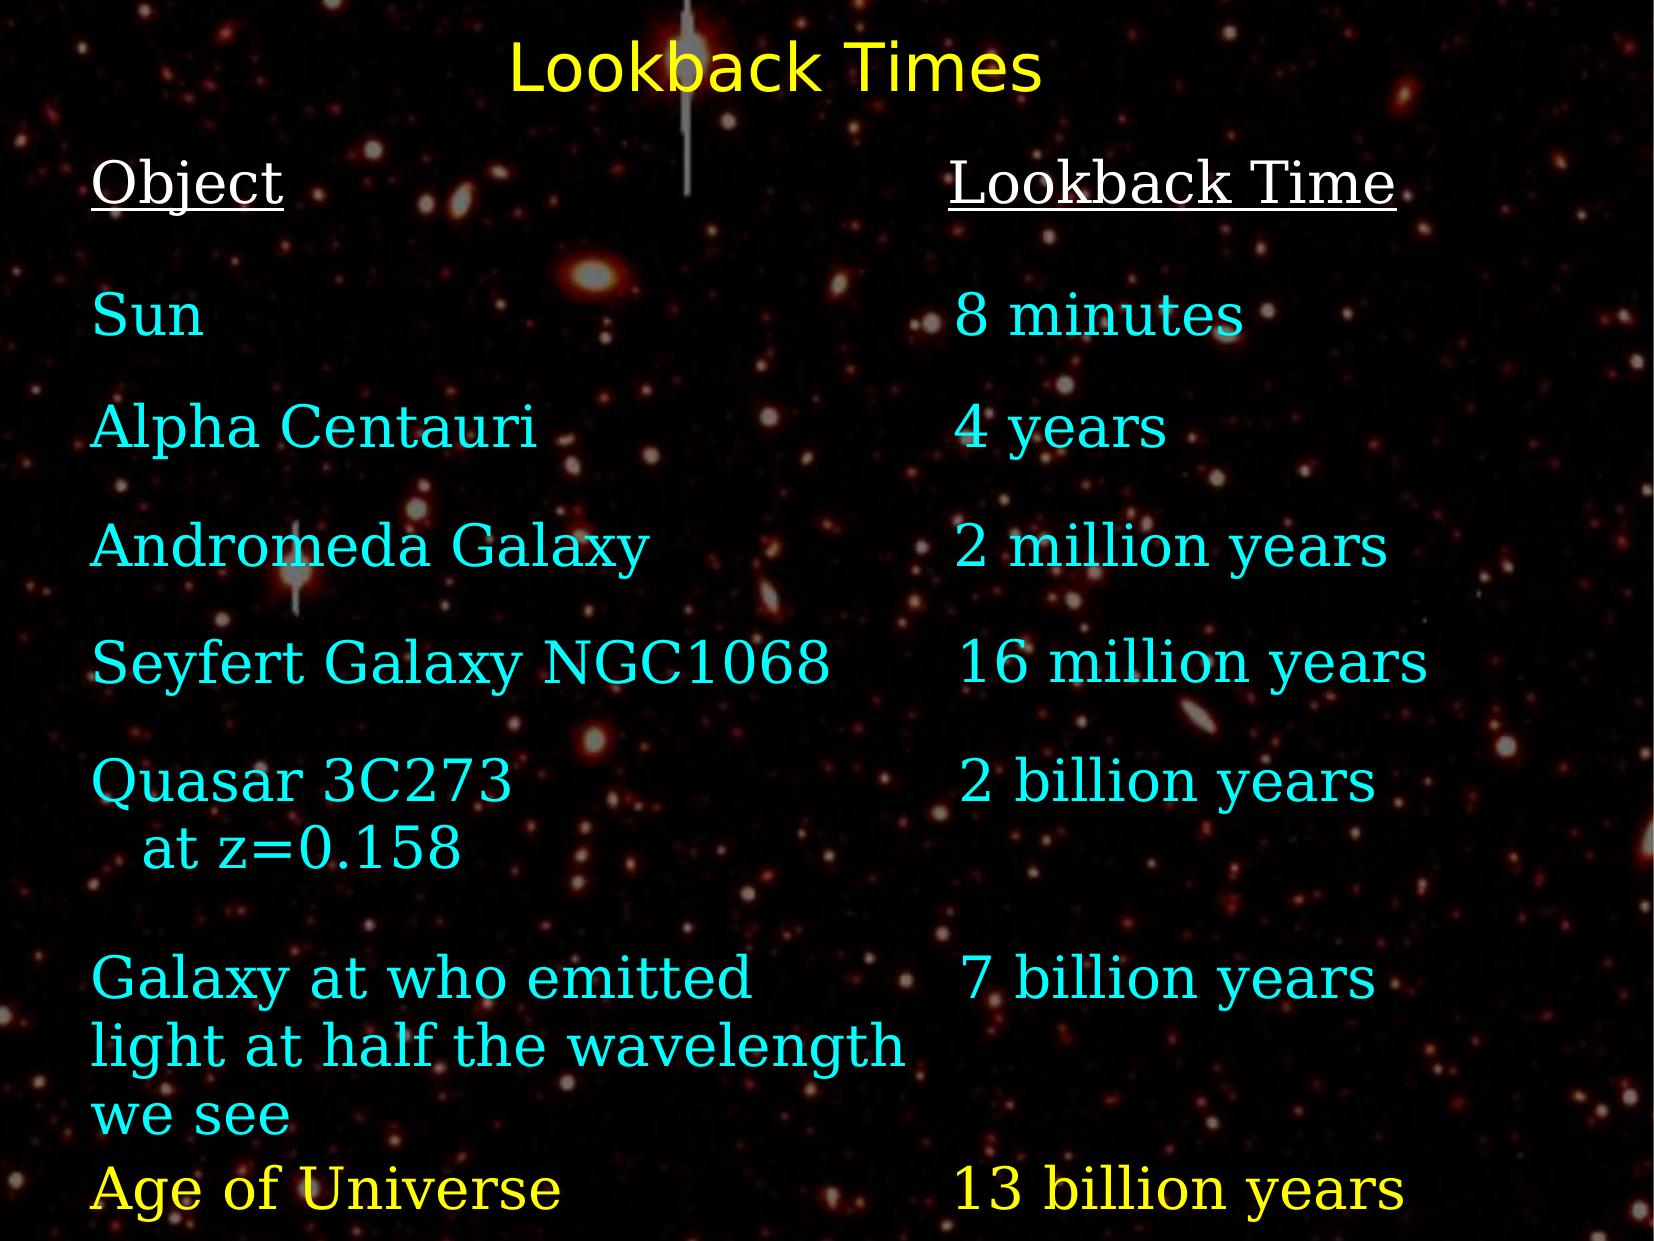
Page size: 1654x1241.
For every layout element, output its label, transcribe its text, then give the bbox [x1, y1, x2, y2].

text_box Age of Universe [90, 1156, 587, 1241]
text_box 16 million years [956, 628, 1444, 713]
text_box Quasar 3C273 at z=0.158 [90, 747, 522, 916]
text_box Lookback Time [947, 150, 1530, 253]
picture [0, 0, 1654, 1241]
text_box Lookback Times [507, 29, 1126, 132]
text_box Sun [90, 281, 208, 366]
text_box 13 billion years [950, 1156, 1418, 1241]
text_box 7 billion years [958, 944, 1389, 1029]
text_box 4 years [953, 393, 1169, 478]
text_box Alpha Centauri [90, 393, 551, 478]
text_box Andromeda Galaxy [90, 512, 681, 597]
text_box Galaxy at who emitted light at half the wavelength we see [90, 944, 891, 1149]
text_box 2 million years [953, 512, 1404, 597]
text_box Object [90, 150, 335, 253]
text_box Seyfert Galaxy NGC1068 [90, 629, 818, 698]
text_box 8 minutes [953, 281, 1248, 366]
text_box 2 billion years [958, 747, 1389, 832]
